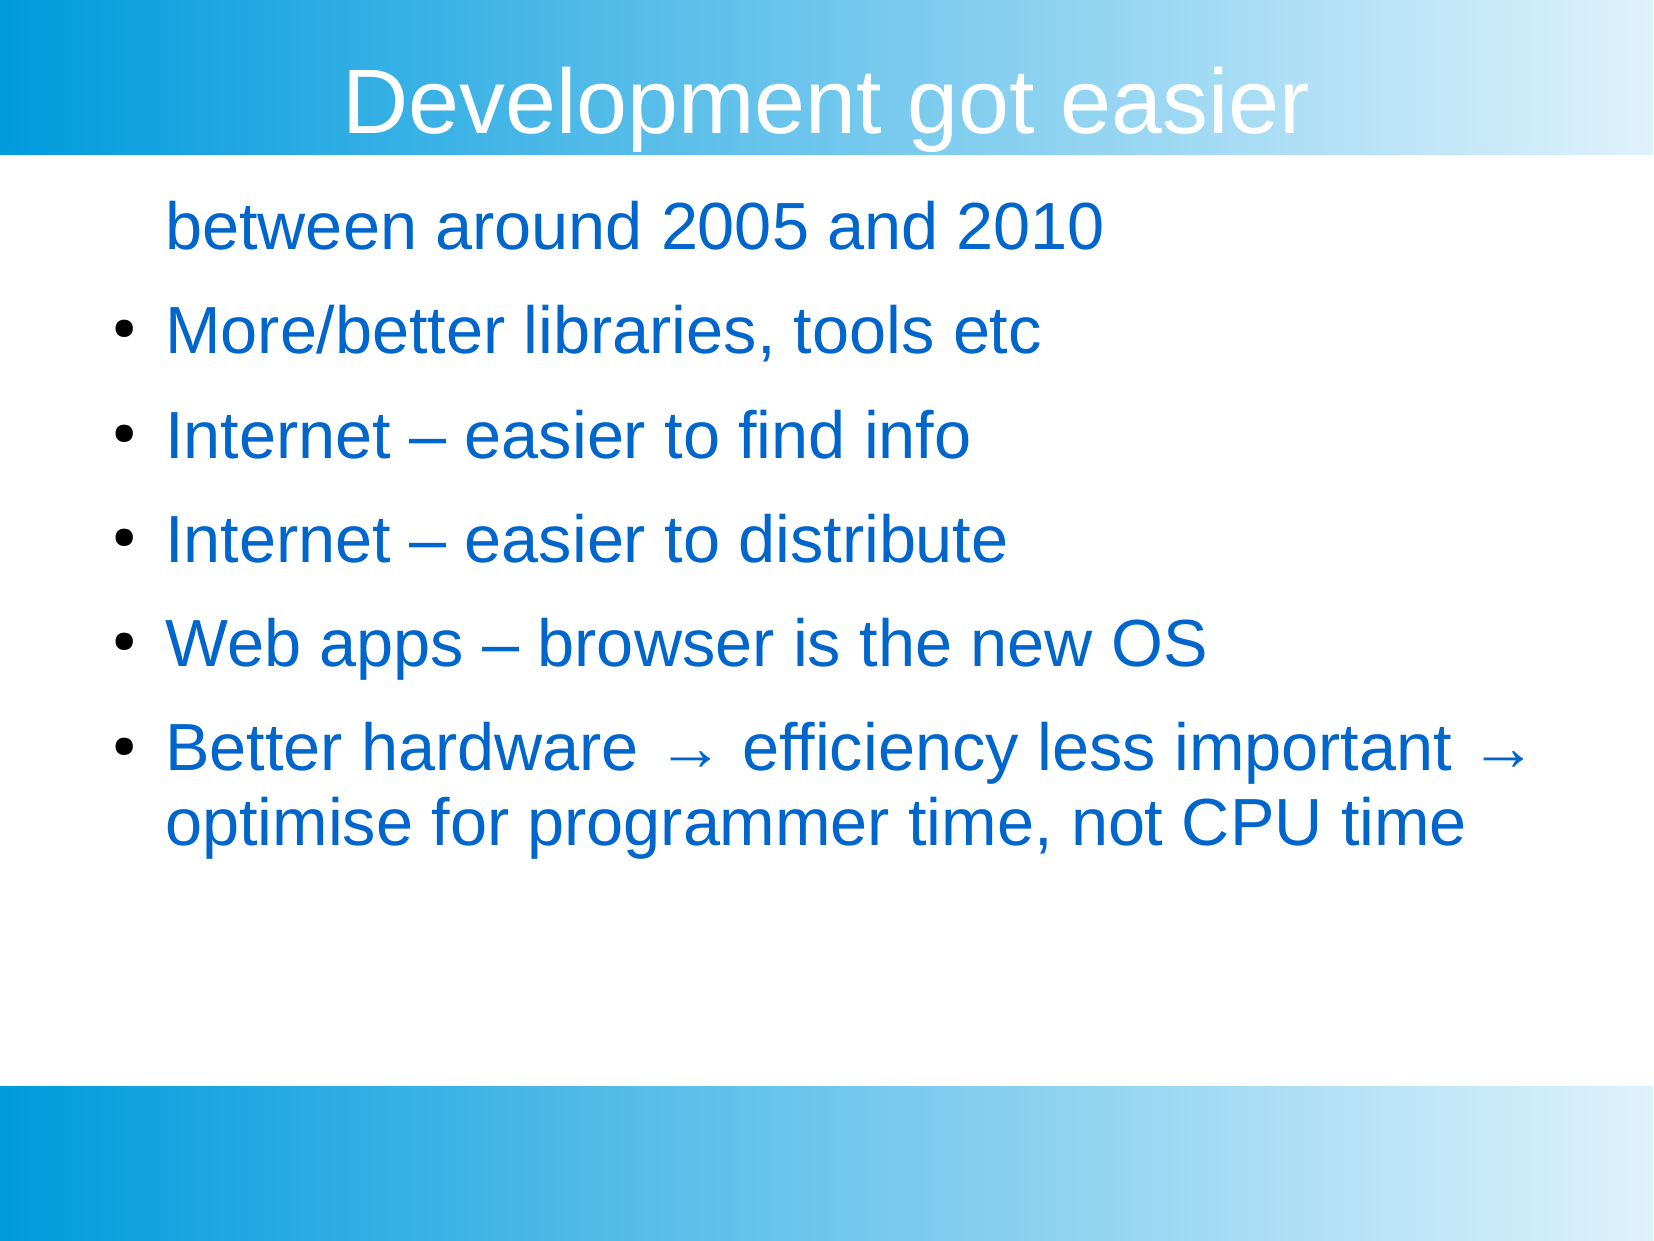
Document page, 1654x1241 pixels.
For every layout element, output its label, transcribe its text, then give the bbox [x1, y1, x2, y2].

list between around 2005 and 2010 More/better libraries, tools etc Internet – easier to find info Internet – easier to distribute Web apps – browser is the new OS Better hardware → efficiency less important → optimise for programmer time, not CPU time [94, 188, 1560, 1063]
title Development got easier [82, 49, 1571, 155]
